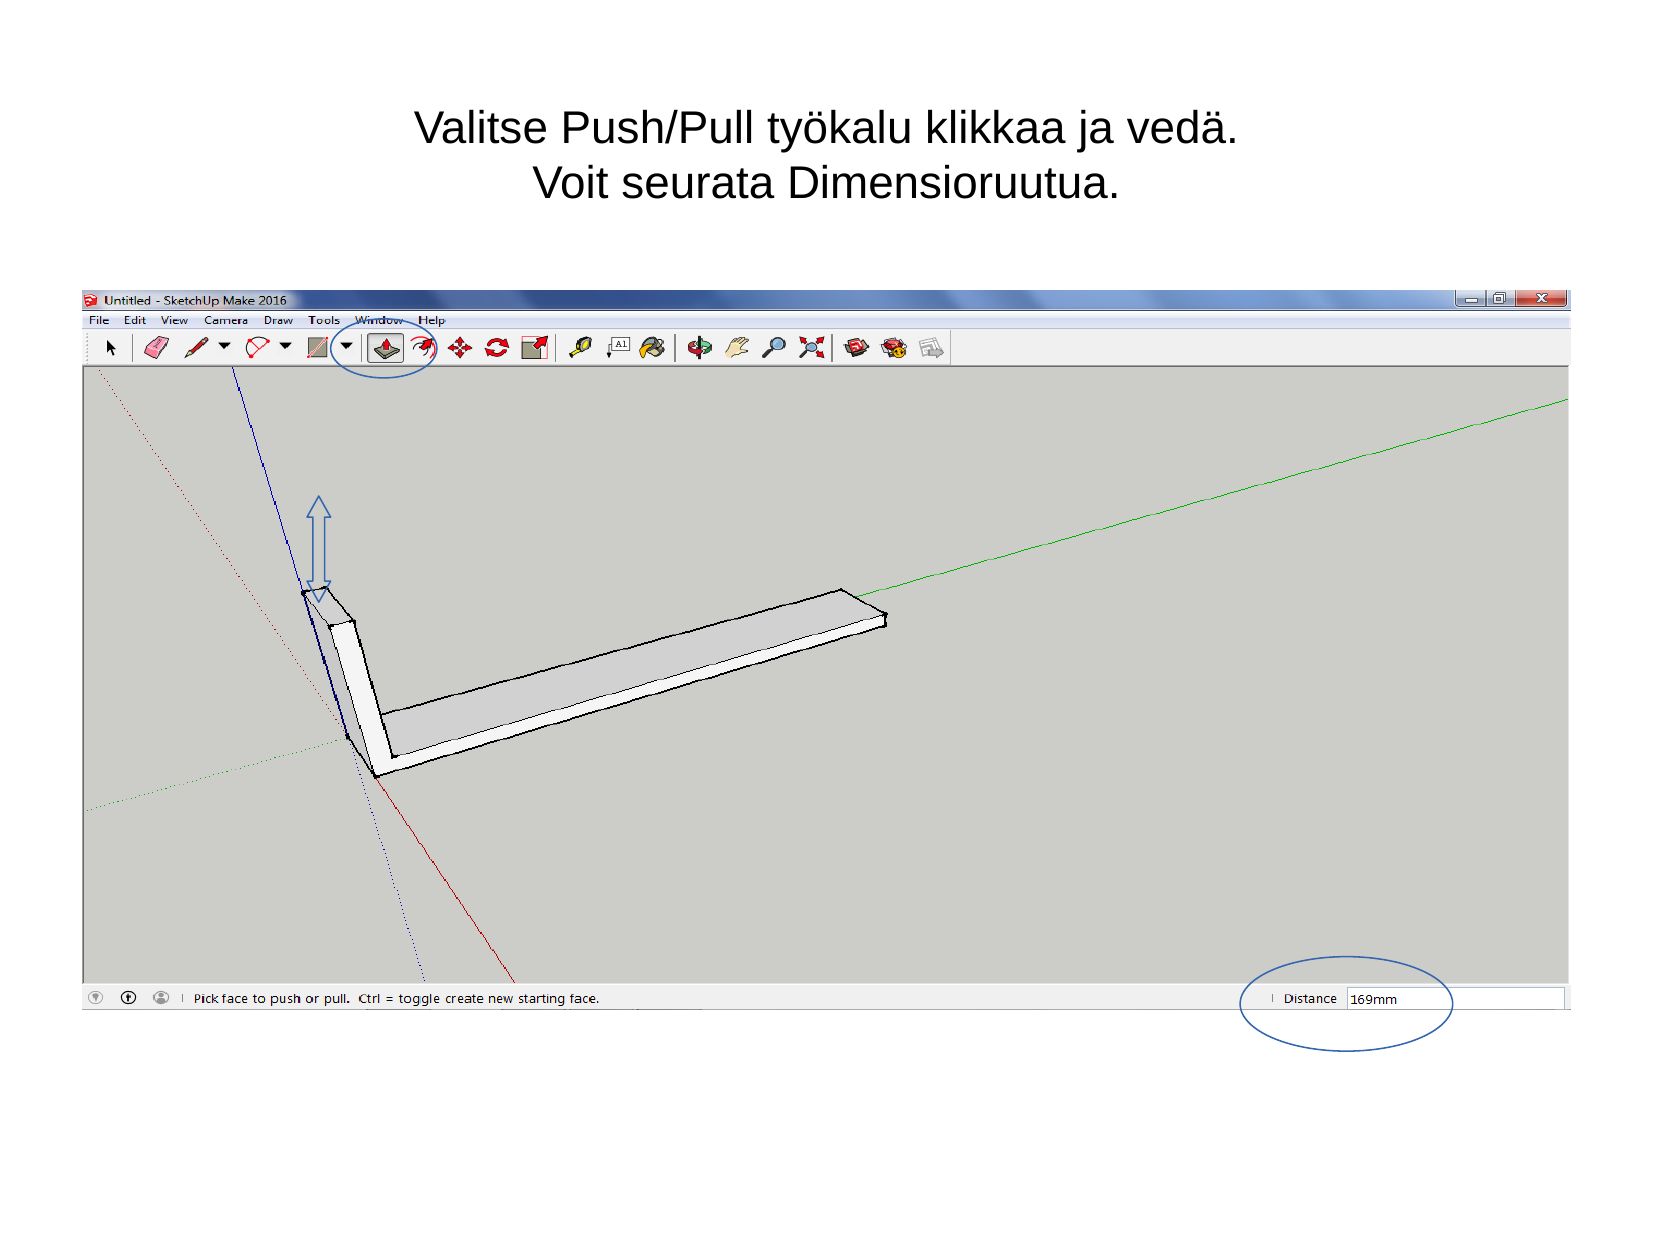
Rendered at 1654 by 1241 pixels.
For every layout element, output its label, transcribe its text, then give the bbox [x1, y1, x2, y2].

picture [1241, 958, 1451, 1010]
picture [82, 290, 1571, 1010]
text_box Valitse Push/Pull työkalu klikkaa ja vedä. Voit seurata Dimensioruutua. [82, 49, 1571, 257]
